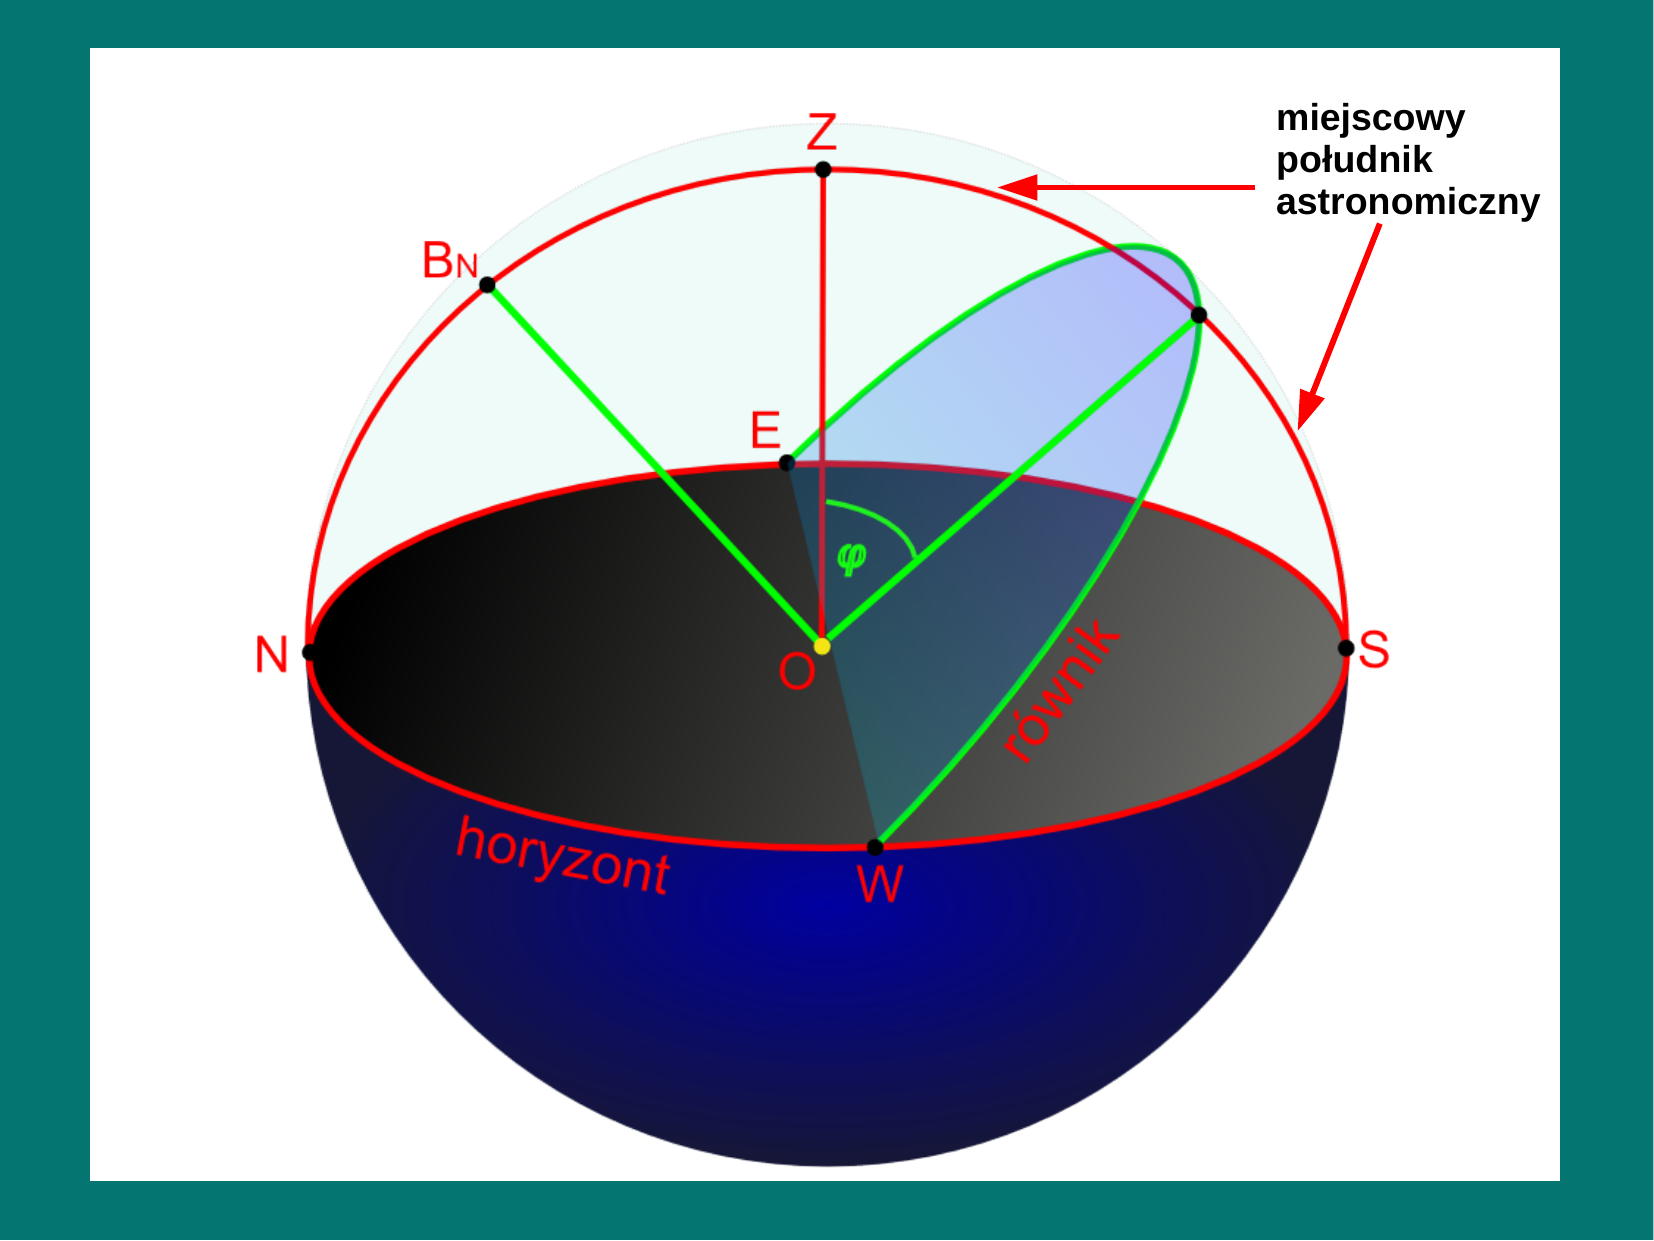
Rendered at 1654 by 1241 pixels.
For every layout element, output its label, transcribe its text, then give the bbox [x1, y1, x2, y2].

picture [90, 47, 1560, 1181]
text_box miejscowy południk astronomiczny [1261, 89, 1556, 231]
